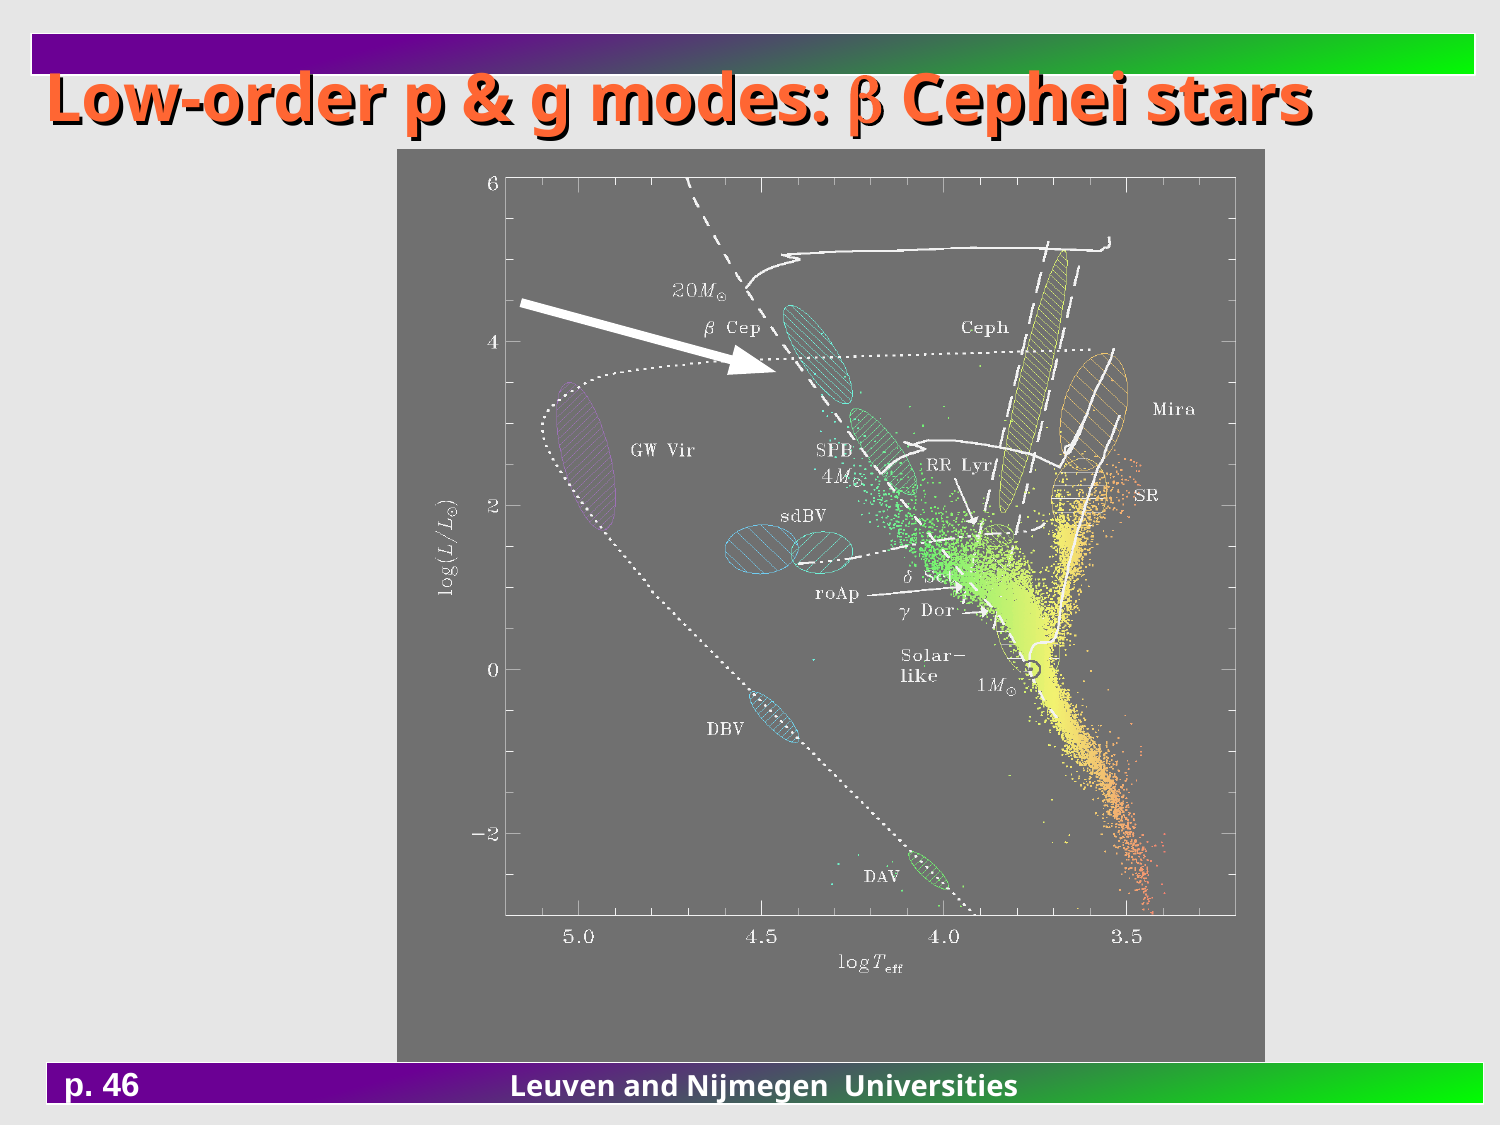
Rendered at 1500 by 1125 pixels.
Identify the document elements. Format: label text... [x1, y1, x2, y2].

picture [397, 149, 1265, 1062]
title Low-order p & g modes:  Cephei stars [29, 22, 1500, 149]
